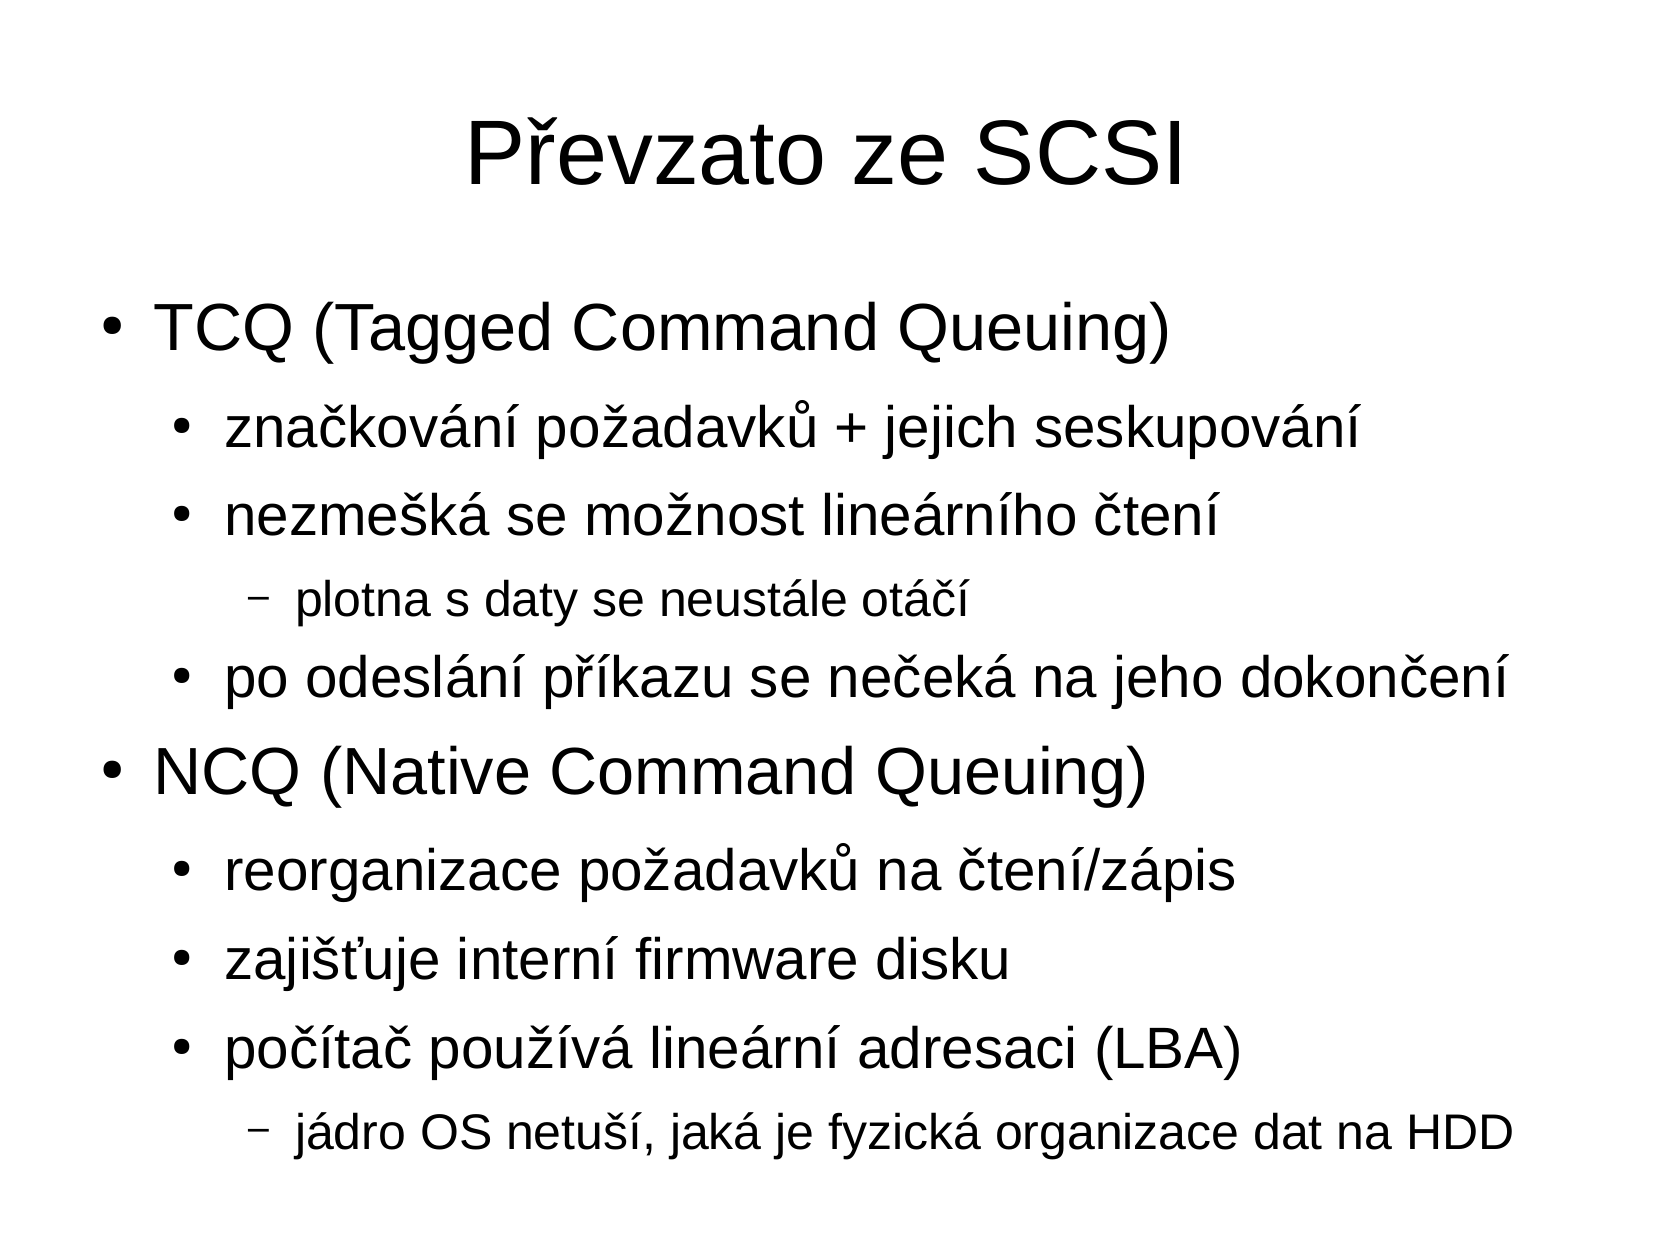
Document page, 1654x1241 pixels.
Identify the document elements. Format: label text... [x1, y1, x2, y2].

list TCQ (Tagged Command Queuing) značkování požadavků + jejich seskupování nezmešká se možnost lineárního čtení plotna s daty se neustále otáčí po odeslání příkazu se nečeká na jeho dokončení NCQ (Native Command Queuing) reorganizace požadavků na čtení/zápis zajišťuje interní firmware disku počítač používá lineární adresaci (LBA) jádro OS netuší, jaká je fyzická organizace dat na HDD [82, 290, 1571, 1160]
title Převzato ze SCSI [82, 56, 1571, 250]
